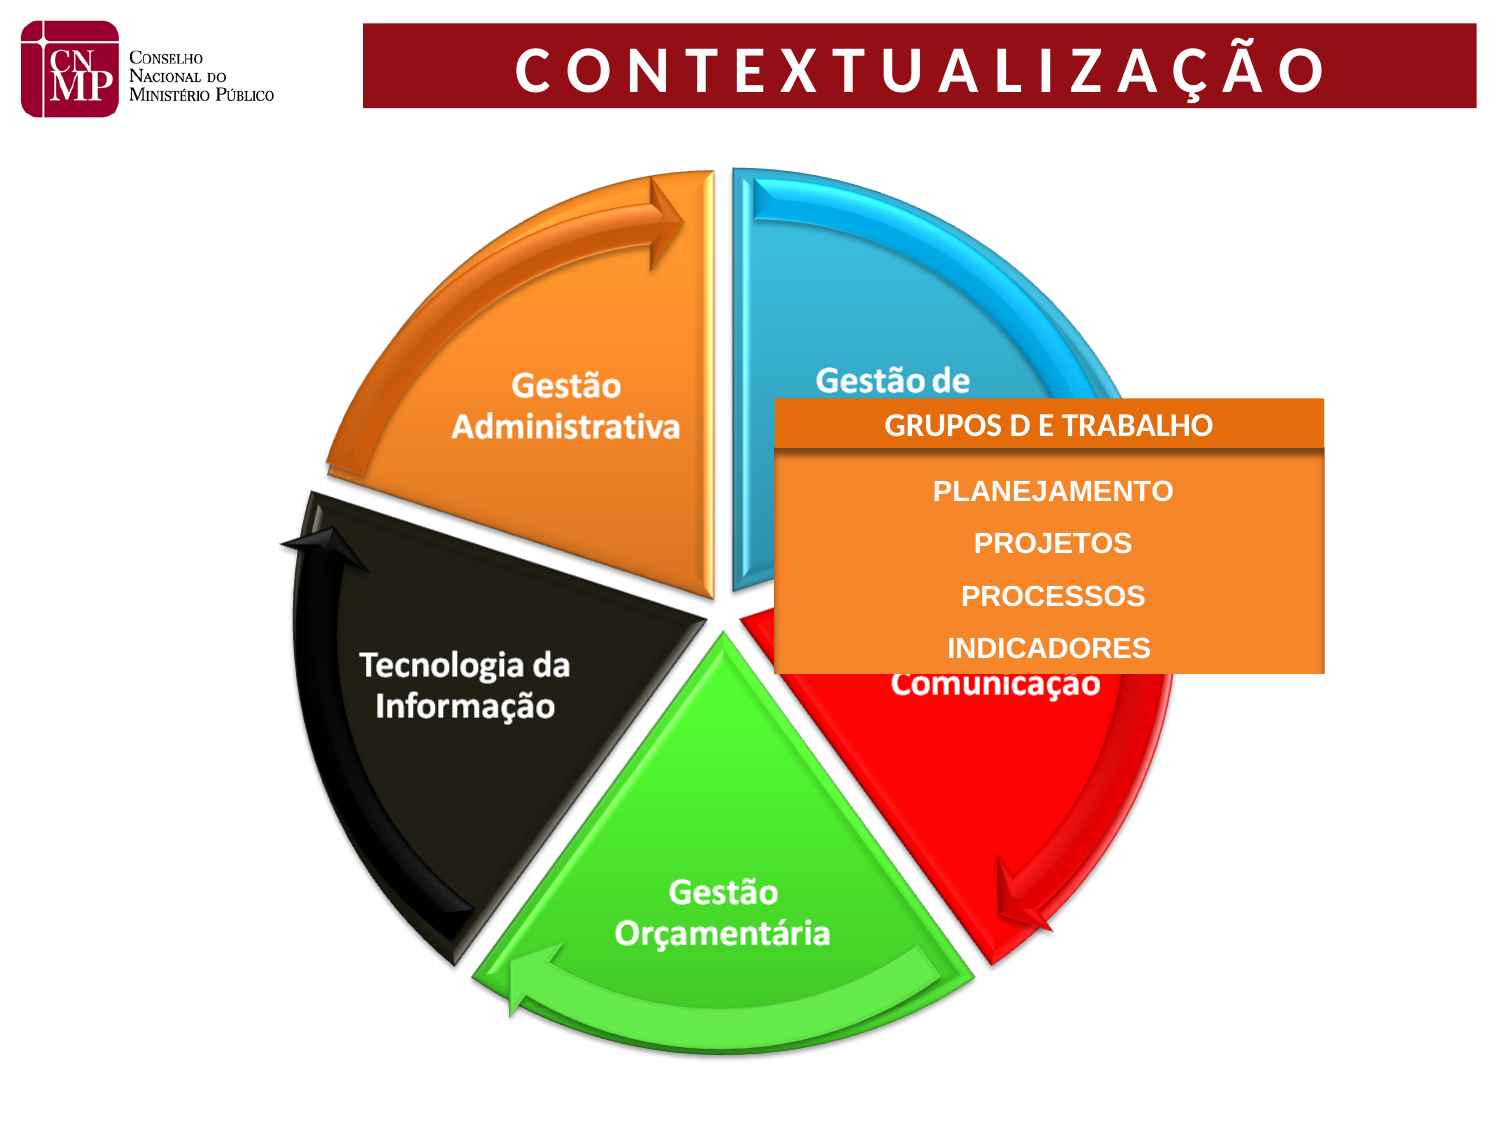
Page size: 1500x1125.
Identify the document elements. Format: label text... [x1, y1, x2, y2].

text_box GRUPOS D E TRABALHO [774, 398, 1325, 448]
picture [103, 163, 1360, 1067]
picture [4, 12, 284, 127]
text_box PLANEJAMENTO PROJETOS PROCESSOS INDICADORES [774, 448, 1325, 673]
text_box C O N T E X T U A L I Z A Ç Ã O [363, 23, 1477, 109]
